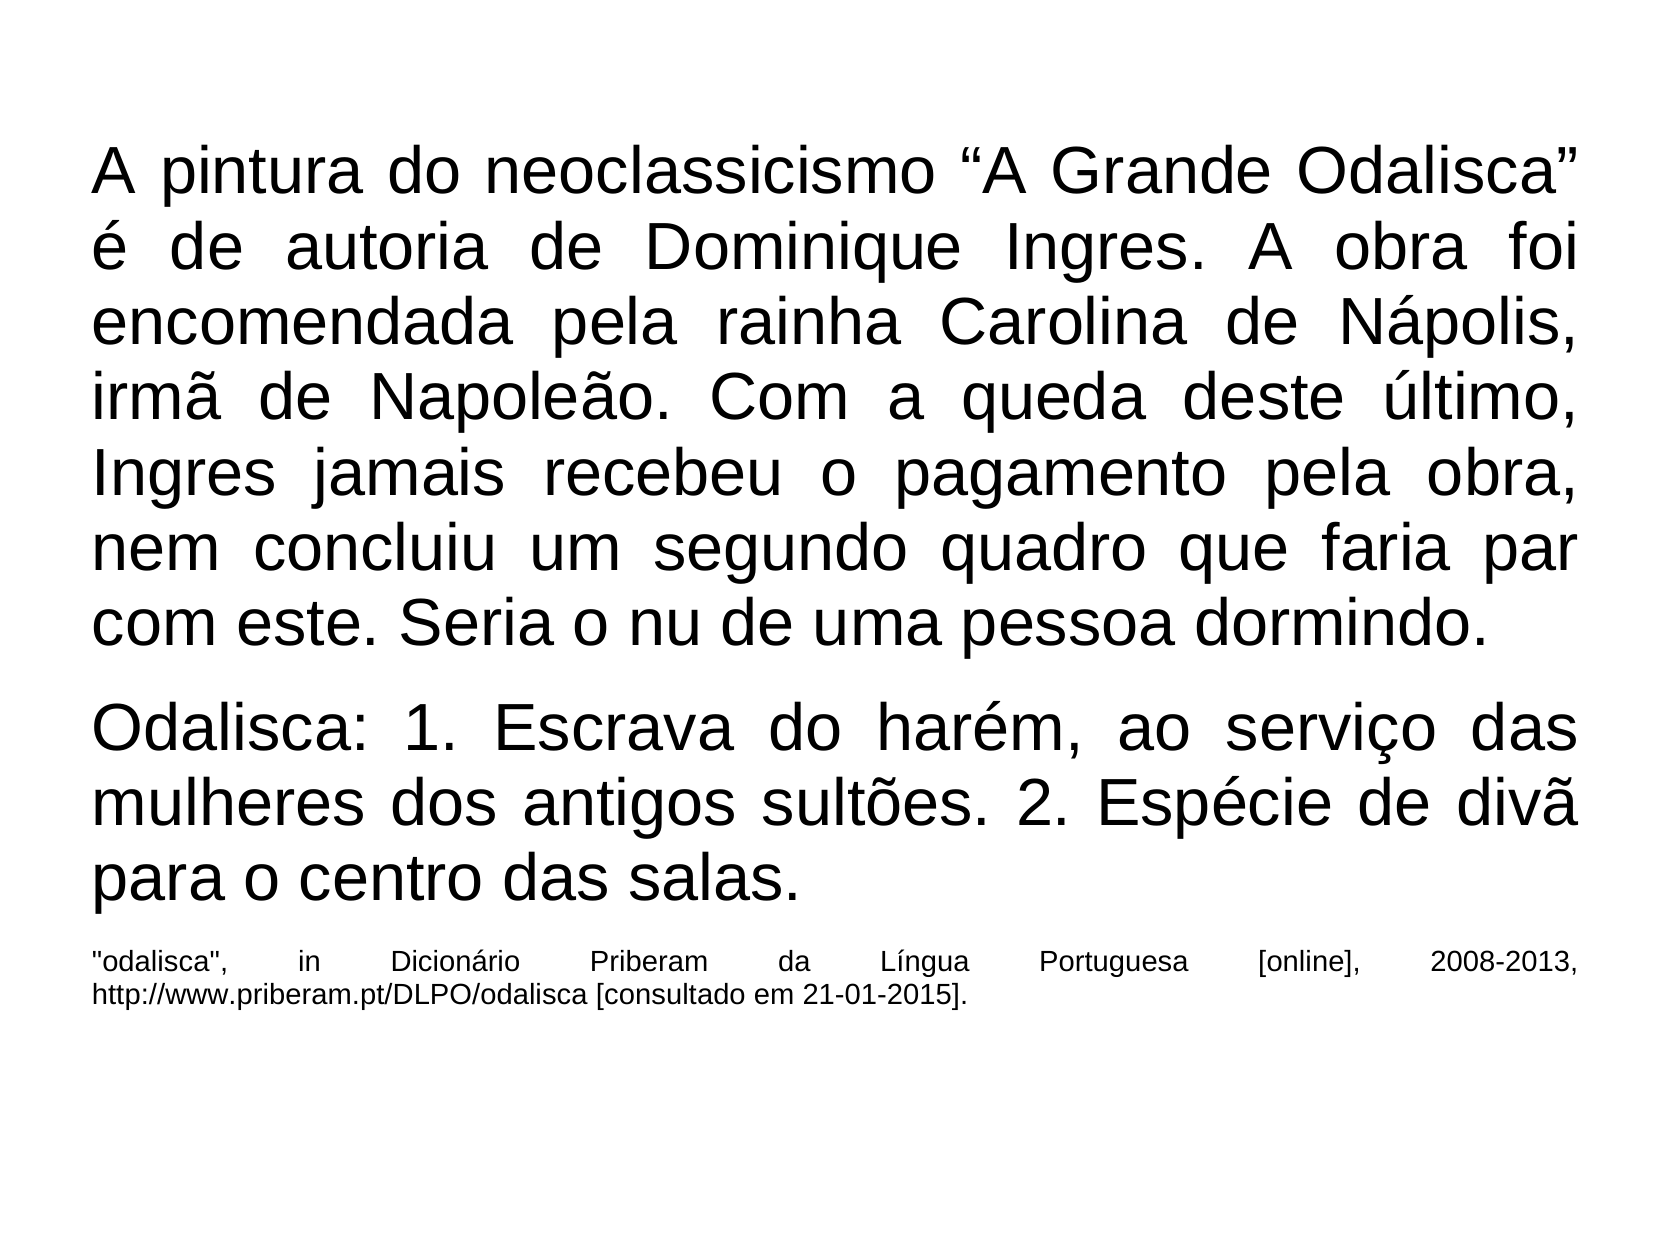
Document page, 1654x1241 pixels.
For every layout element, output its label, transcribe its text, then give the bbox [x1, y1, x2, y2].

list A pintura do neoclassicismo “A Grande Odalisca” é de autoria de Dominique Ingres. A obra foi encomendada pela rainha Carolina de Nápolis, irmã de Napoleão. Com a queda deste último, Ingres jamais recebeu o pagamento pela obra, nem concluiu um segundo quadro que faria par com este. Seria o nu de uma pessoa dormindo. Odalisca: 1. Escrava do harém, ao serviço das mulheres dos antigos sultões. 2. Espécie de divã para o centro das salas. "odalisca", in Dicionário Priberam da Língua Portuguesa [online], 2008-2013, http://www.priberam.pt/DLPO/odalisca [consultado em 21-01-2015]. [91, 129, 1580, 1170]
